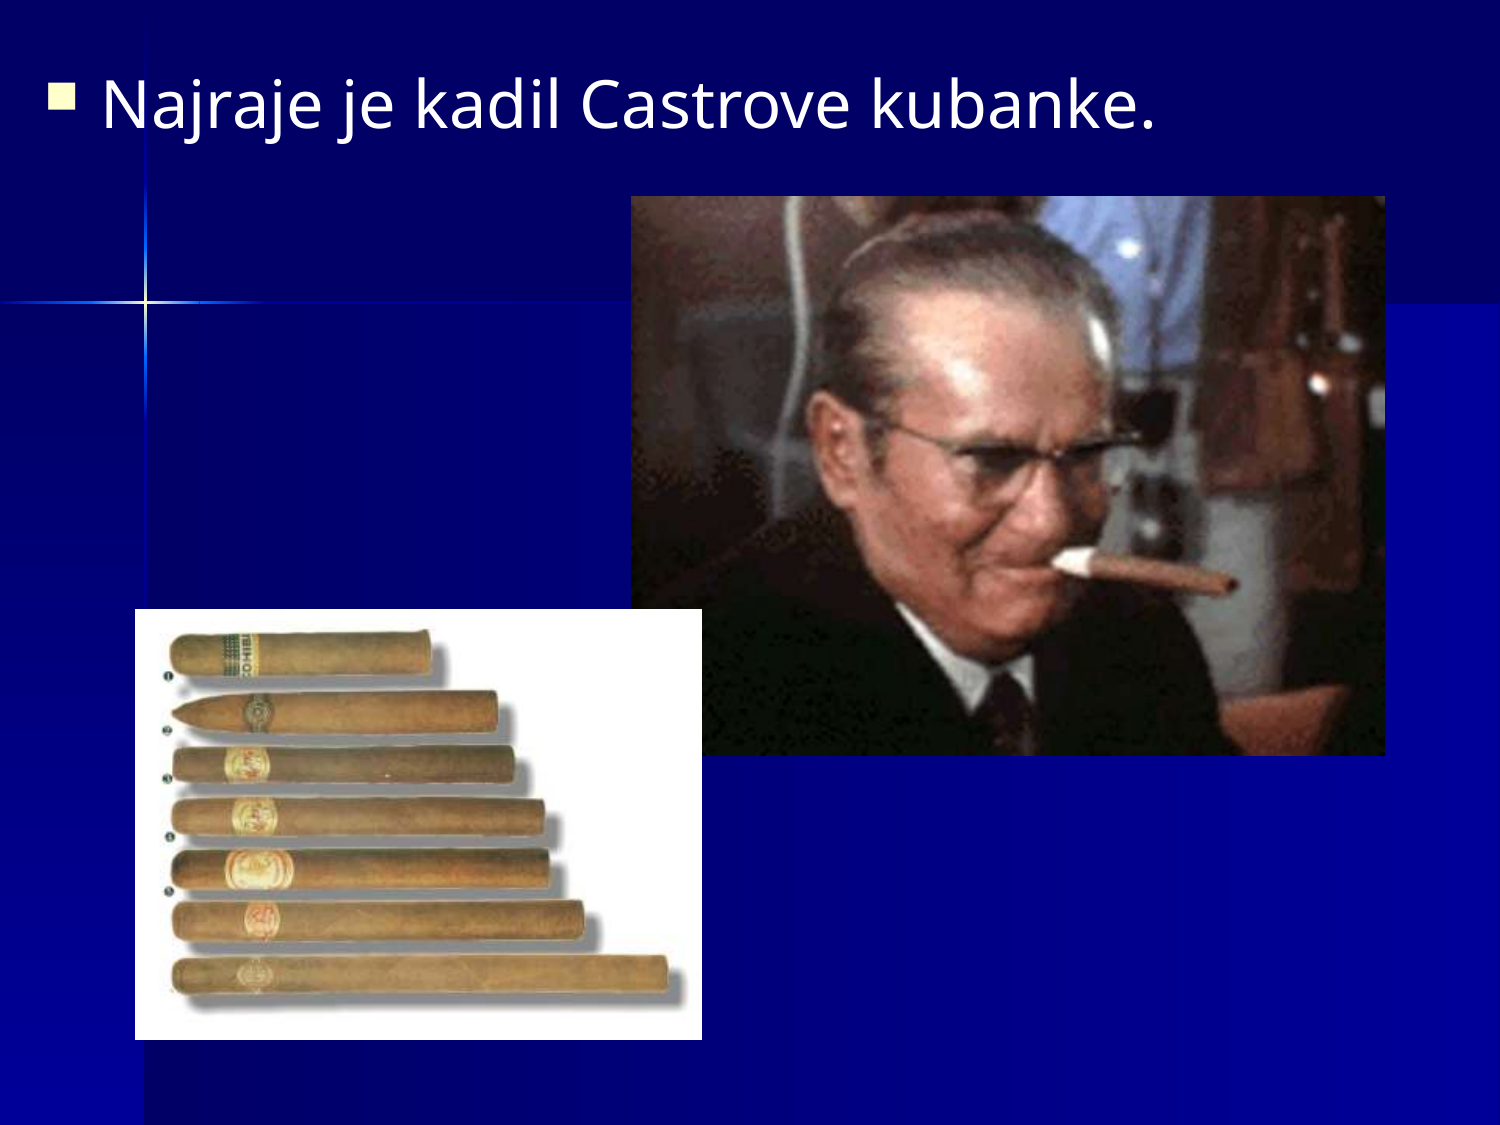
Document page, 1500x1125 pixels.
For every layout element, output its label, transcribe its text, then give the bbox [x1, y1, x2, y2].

list Najraje je kadil Castrove kubanke. [29, 54, 1500, 1002]
picture [135, 196, 1385, 1040]
